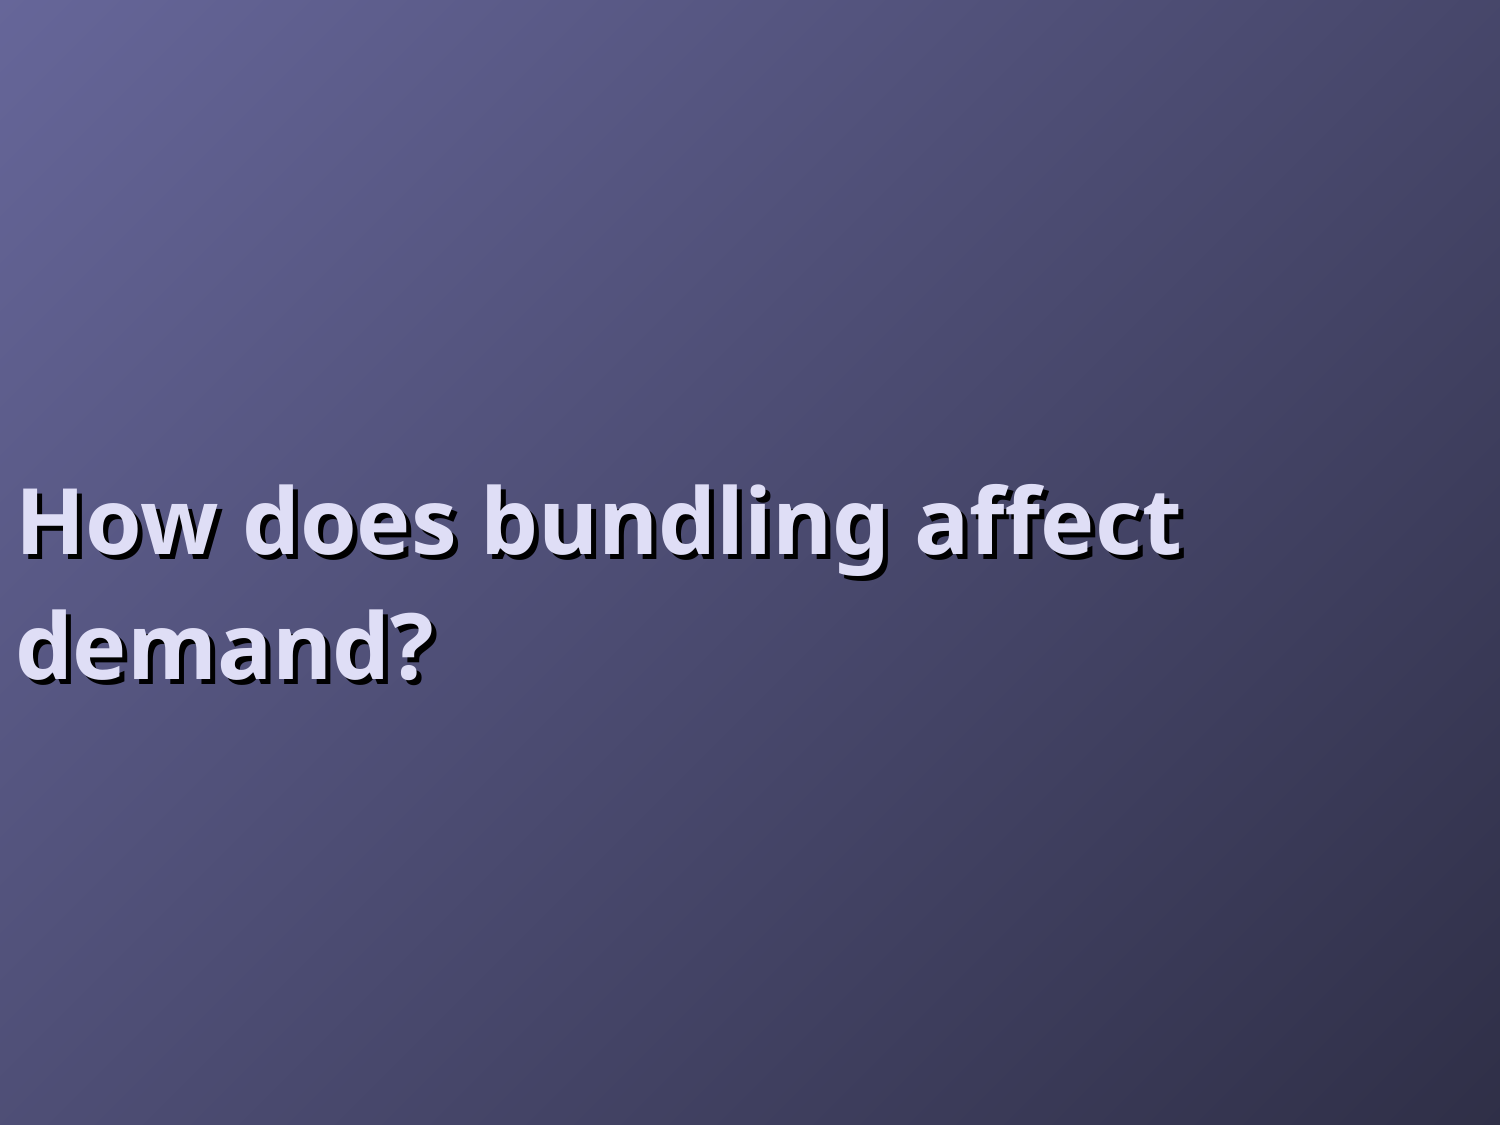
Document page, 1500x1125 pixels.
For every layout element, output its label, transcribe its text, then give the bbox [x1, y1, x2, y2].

title How does bundling affect demand? [0, 463, 1500, 699]
